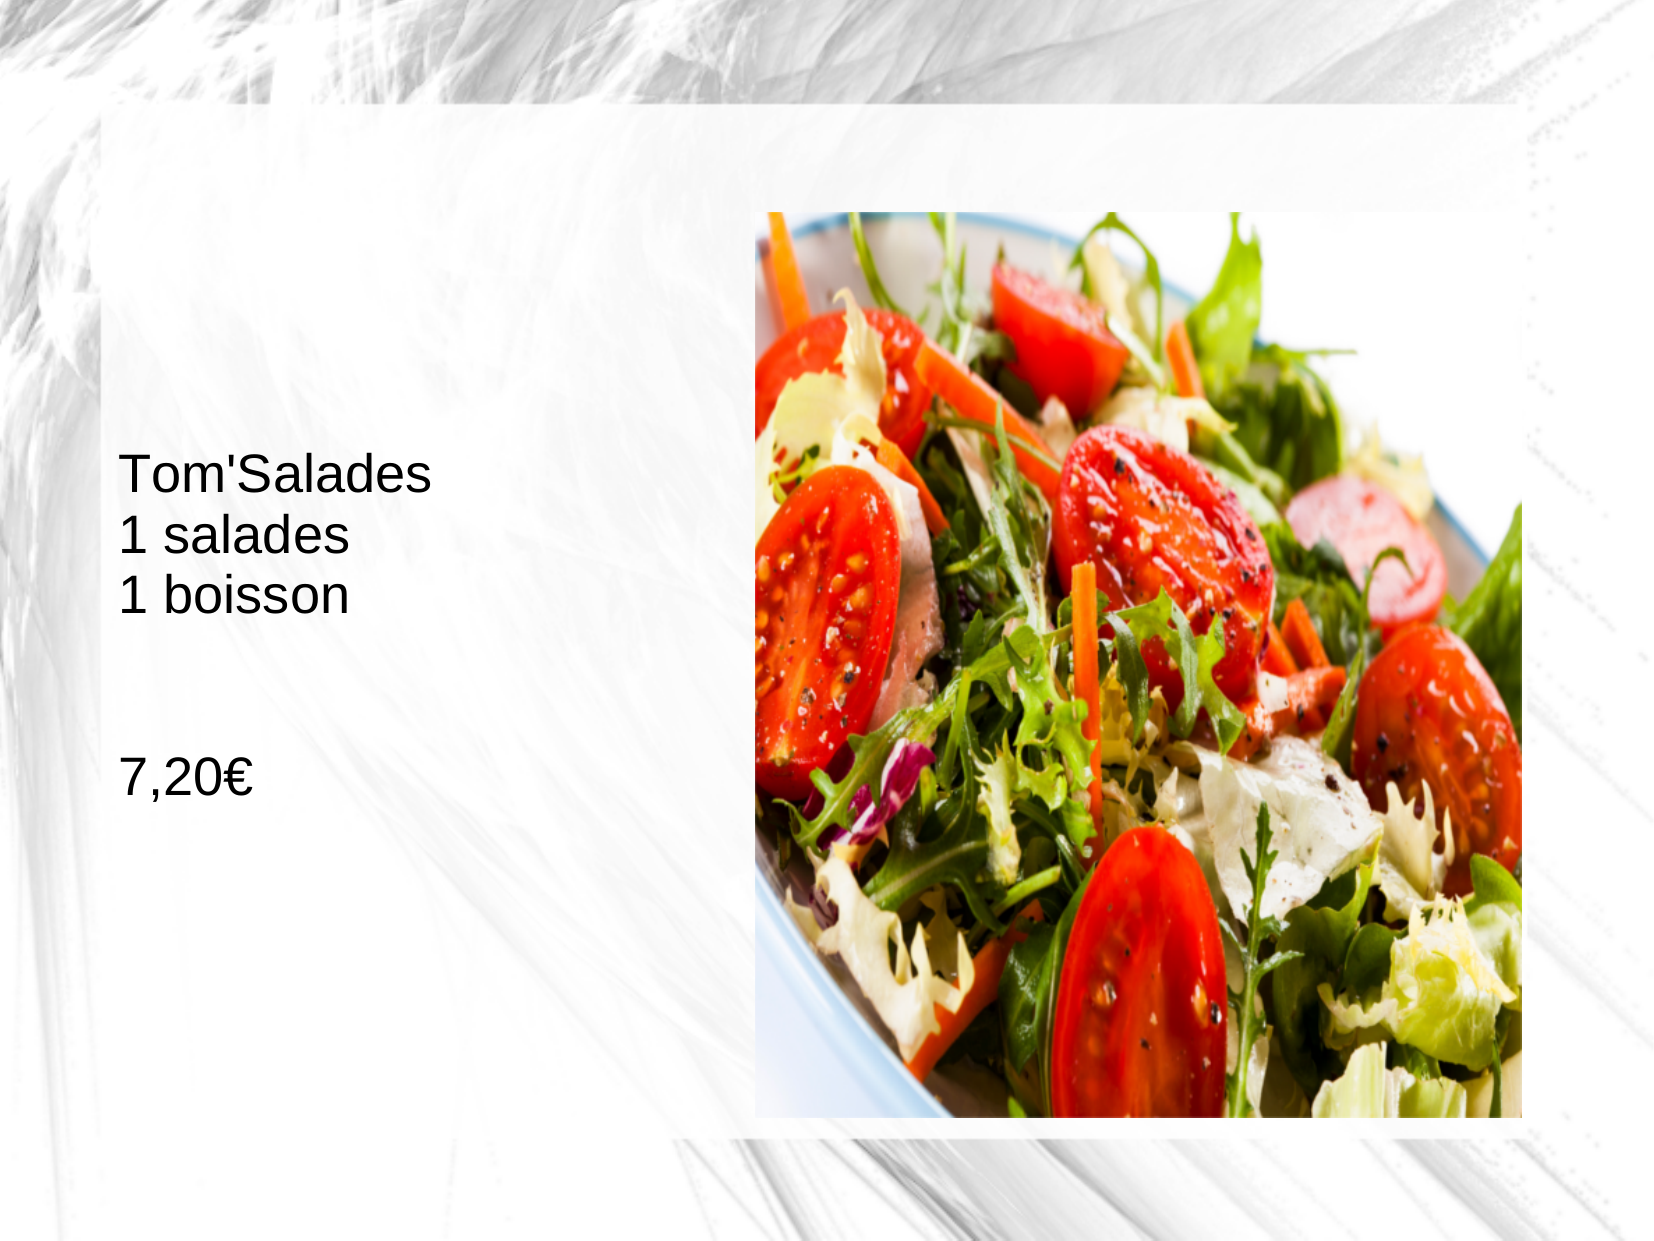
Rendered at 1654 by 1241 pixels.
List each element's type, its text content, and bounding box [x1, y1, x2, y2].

subtitle Tom'Salades 1 salades 1 boisson 7,20€ [118, 112, 1506, 1139]
picture [0, 0, 1654, 1241]
